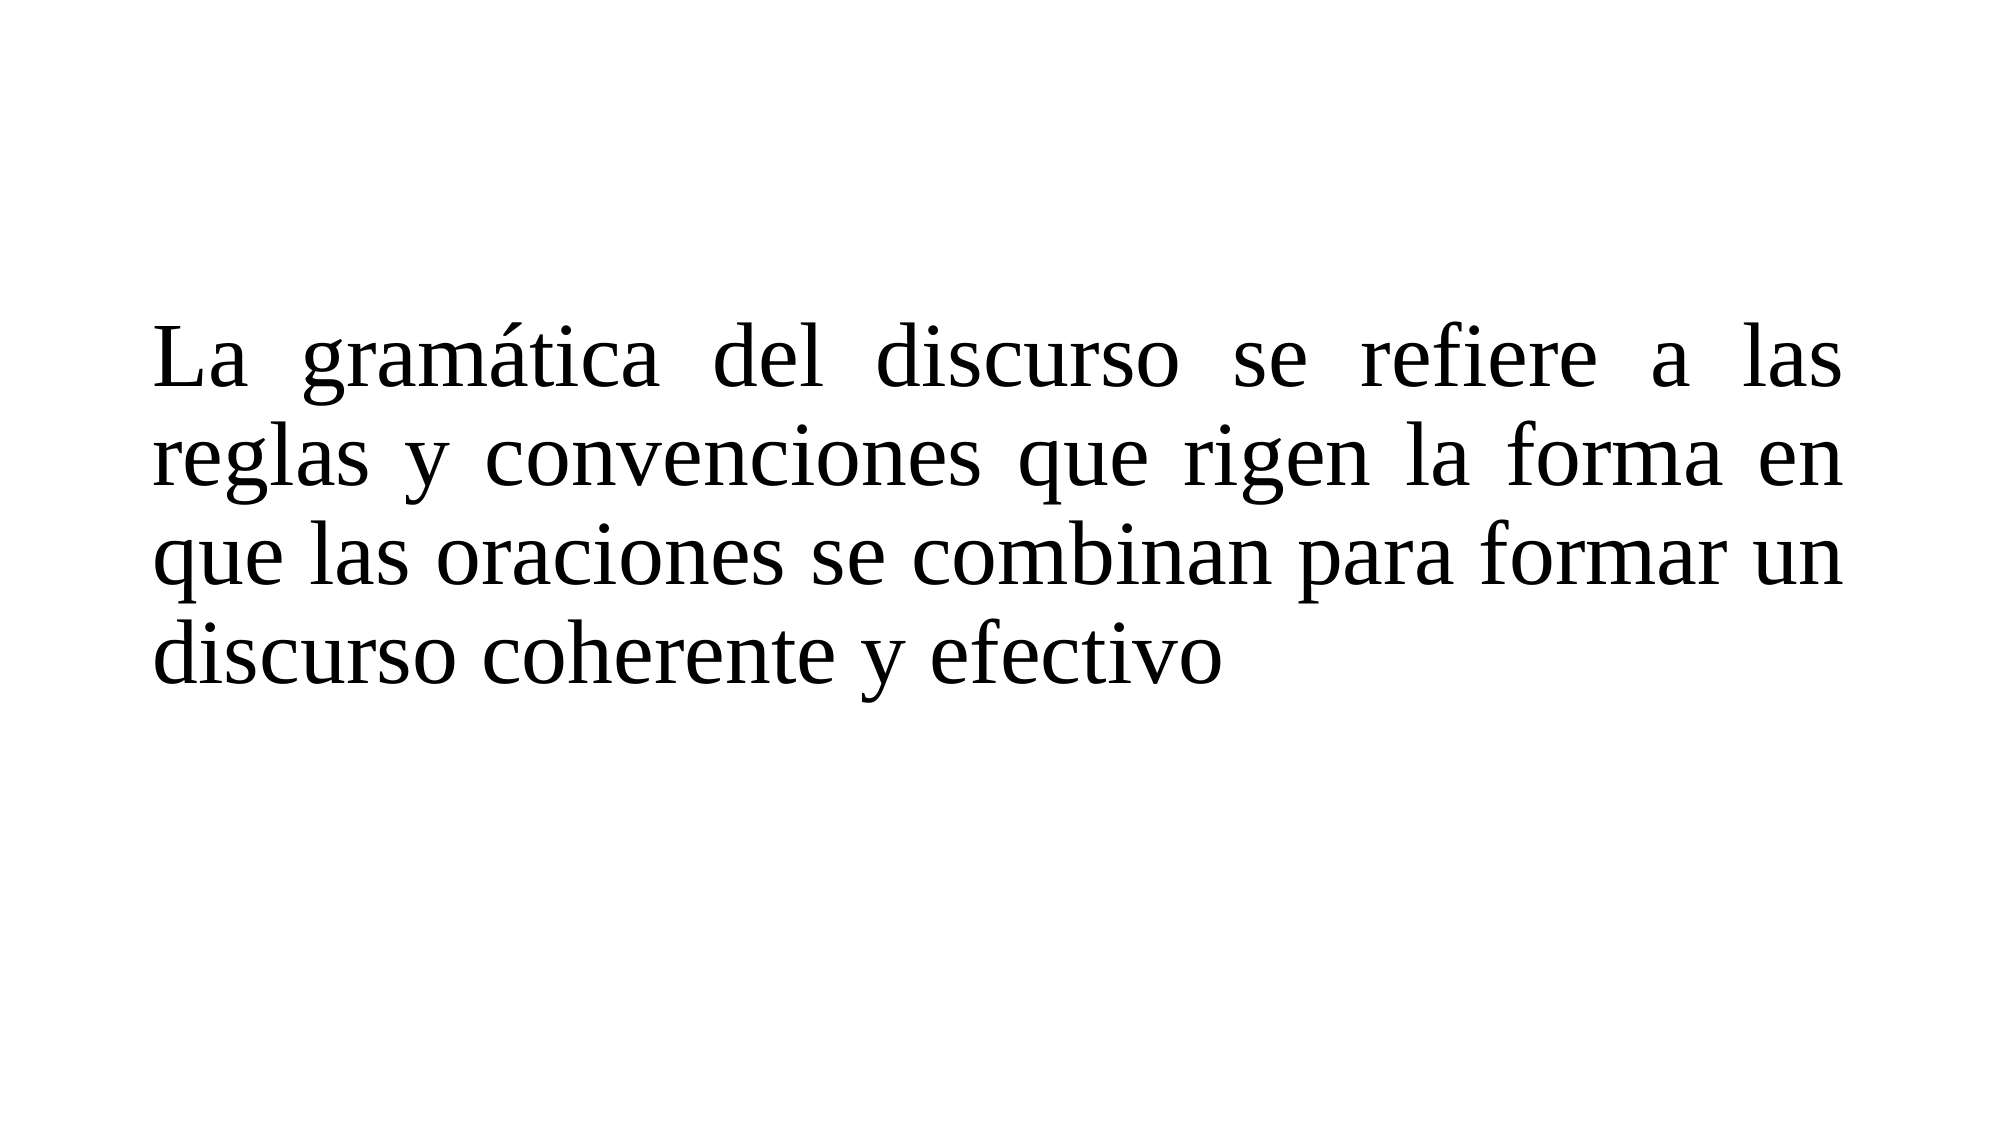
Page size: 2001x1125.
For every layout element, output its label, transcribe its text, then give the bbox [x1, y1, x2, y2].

list La gramática del discurso se refiere a las reglas y convenciones que rigen la forma en que las oraciones se combinan para formar un discurso coherente y efectivo [137, 168, 1863, 1014]
